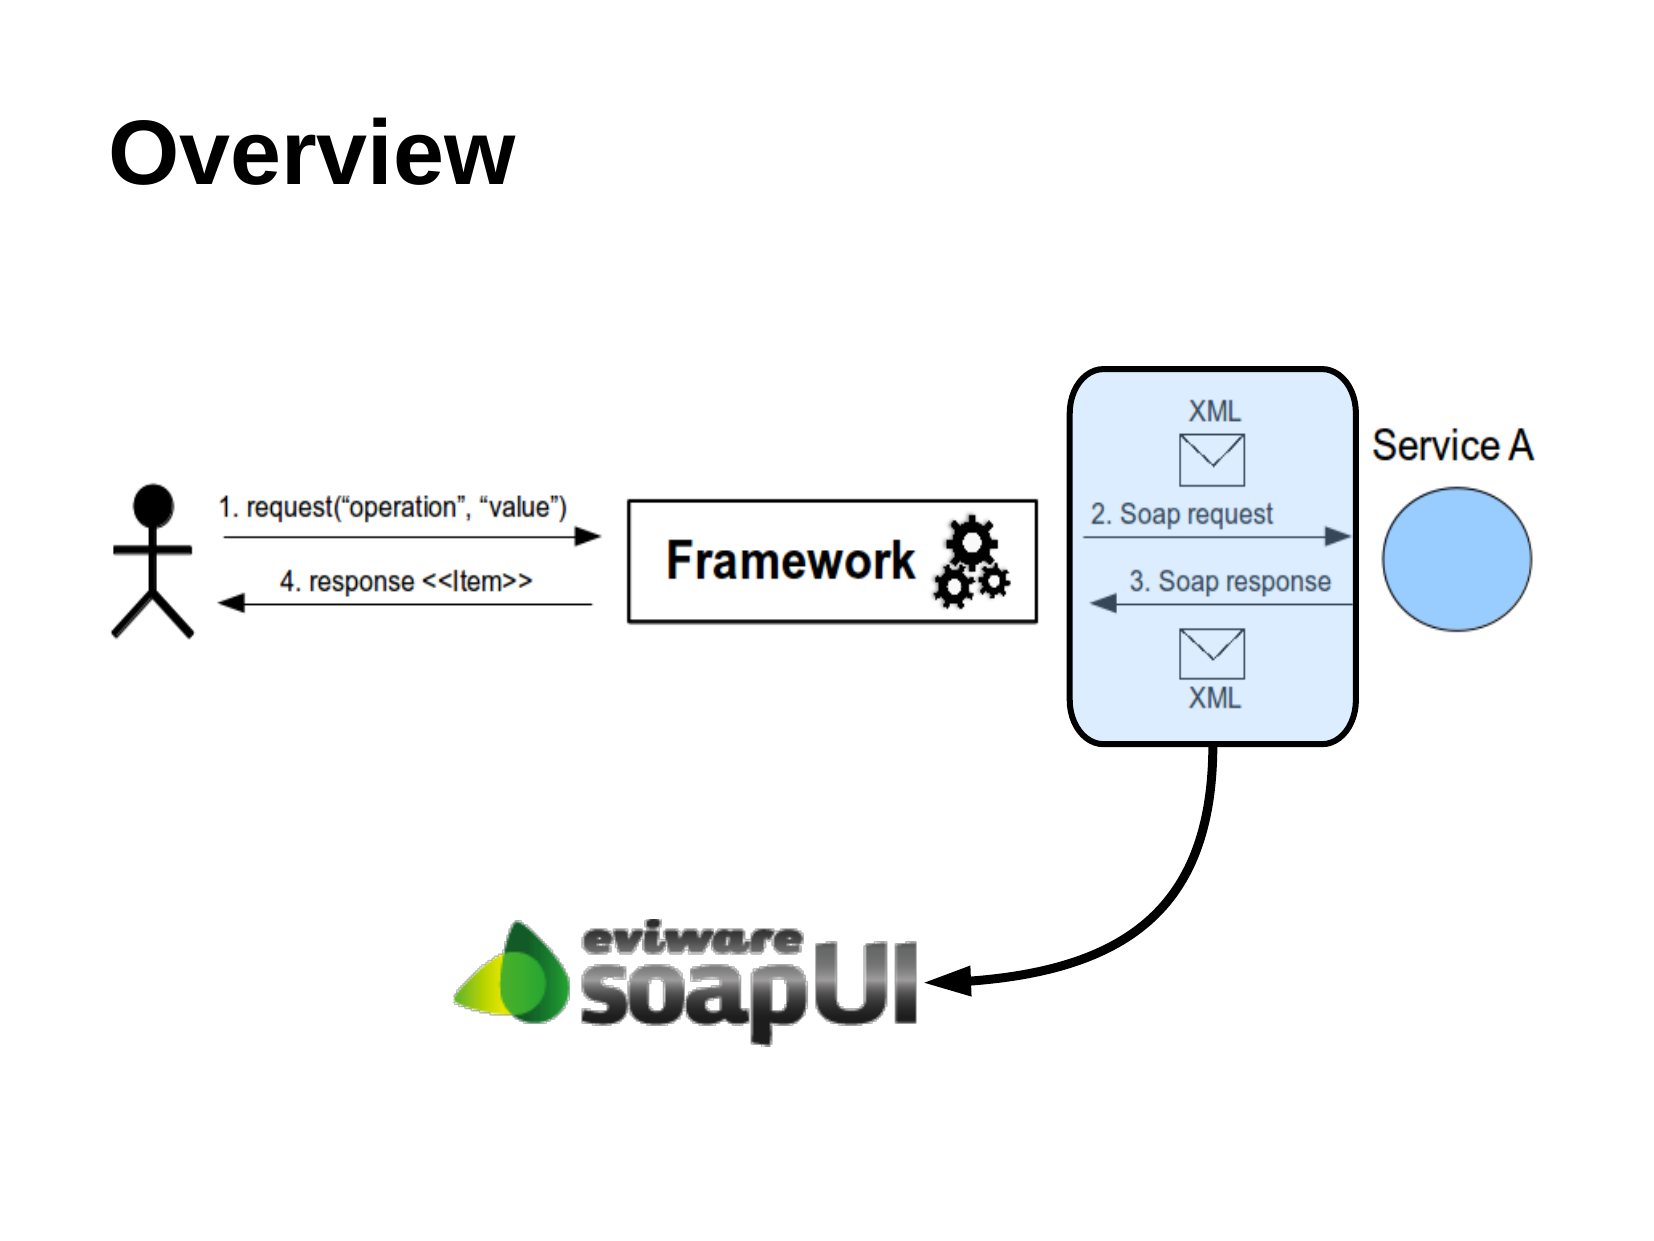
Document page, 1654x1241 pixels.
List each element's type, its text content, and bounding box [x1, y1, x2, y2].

text_box [1069, 369, 1356, 745]
picture [1351, 388, 1544, 719]
picture [453, 919, 925, 1047]
title Overview [82, 49, 1571, 257]
picture [104, 388, 1075, 719]
